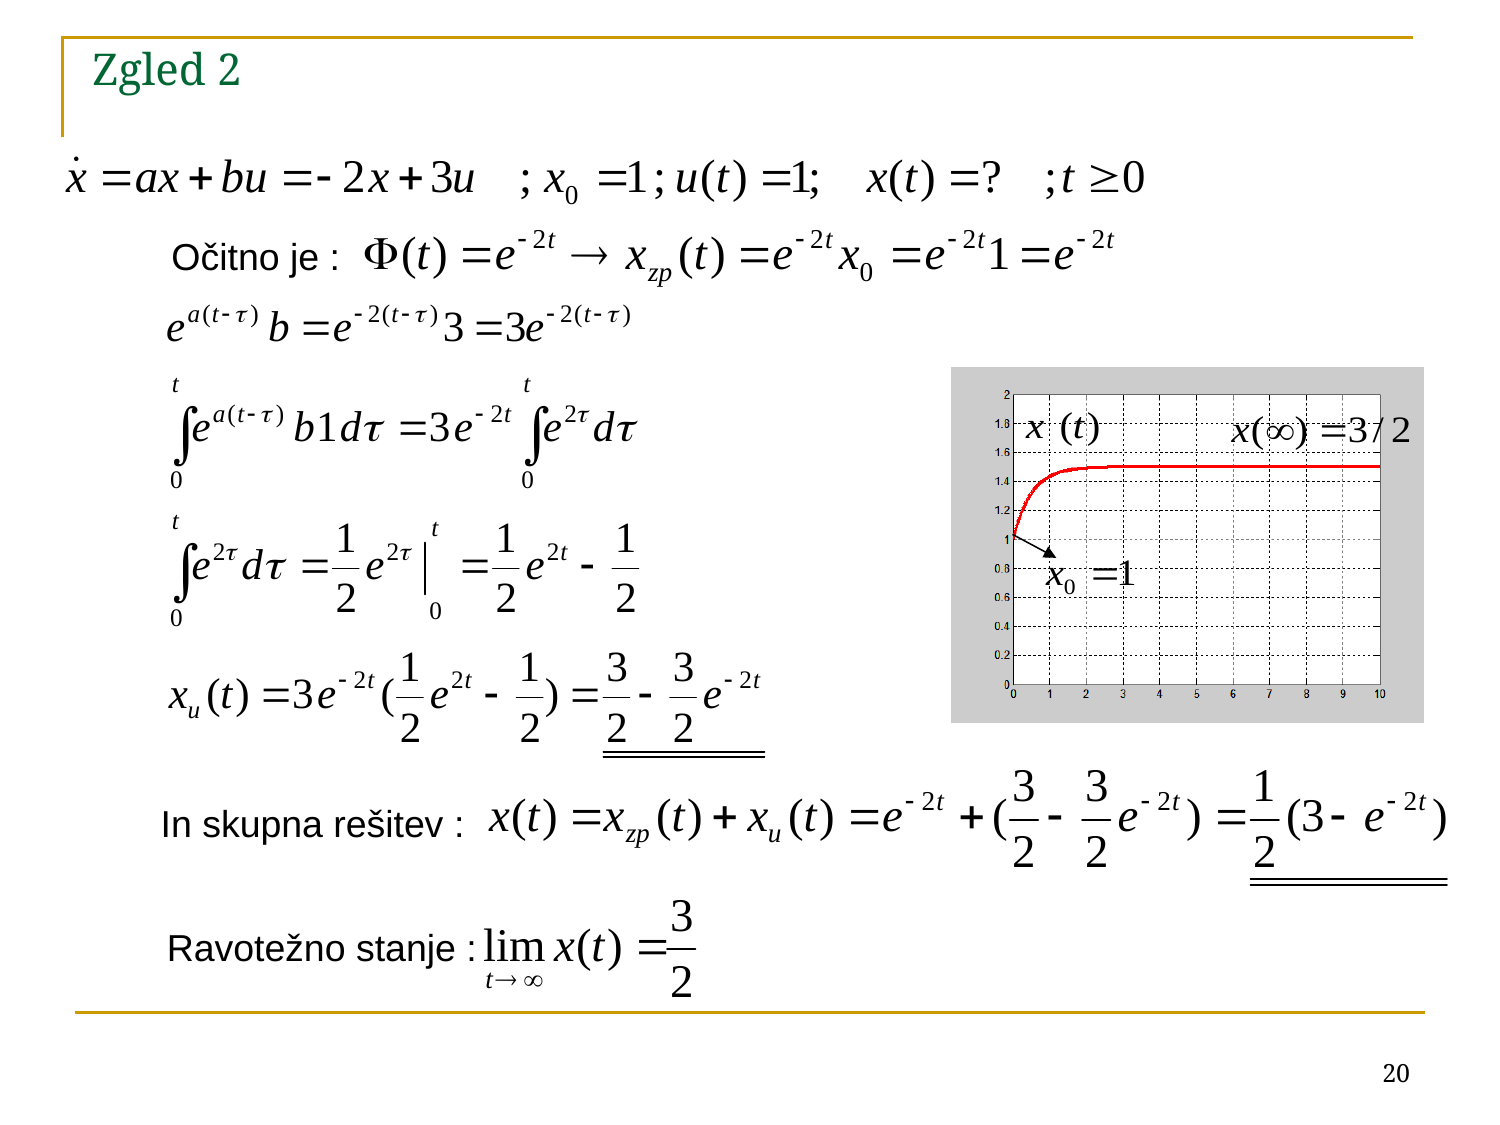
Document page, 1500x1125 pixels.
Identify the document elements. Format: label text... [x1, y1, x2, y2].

text_box Očitno je : [156, 225, 357, 286]
text_box Ravotežno stanje : [152, 916, 476, 977]
text_box <number> [1074, 1024, 1426, 1100]
text_box In skupna rešitev : [145, 792, 479, 854]
text_box [951, 367, 1424, 723]
chart [1038, 547, 1140, 604]
chart [160, 219, 1457, 1008]
chart [1223, 408, 1417, 459]
chart [56, 146, 1155, 217]
title Zgled 2 [65, 34, 1416, 155]
chart [1017, 400, 1107, 460]
